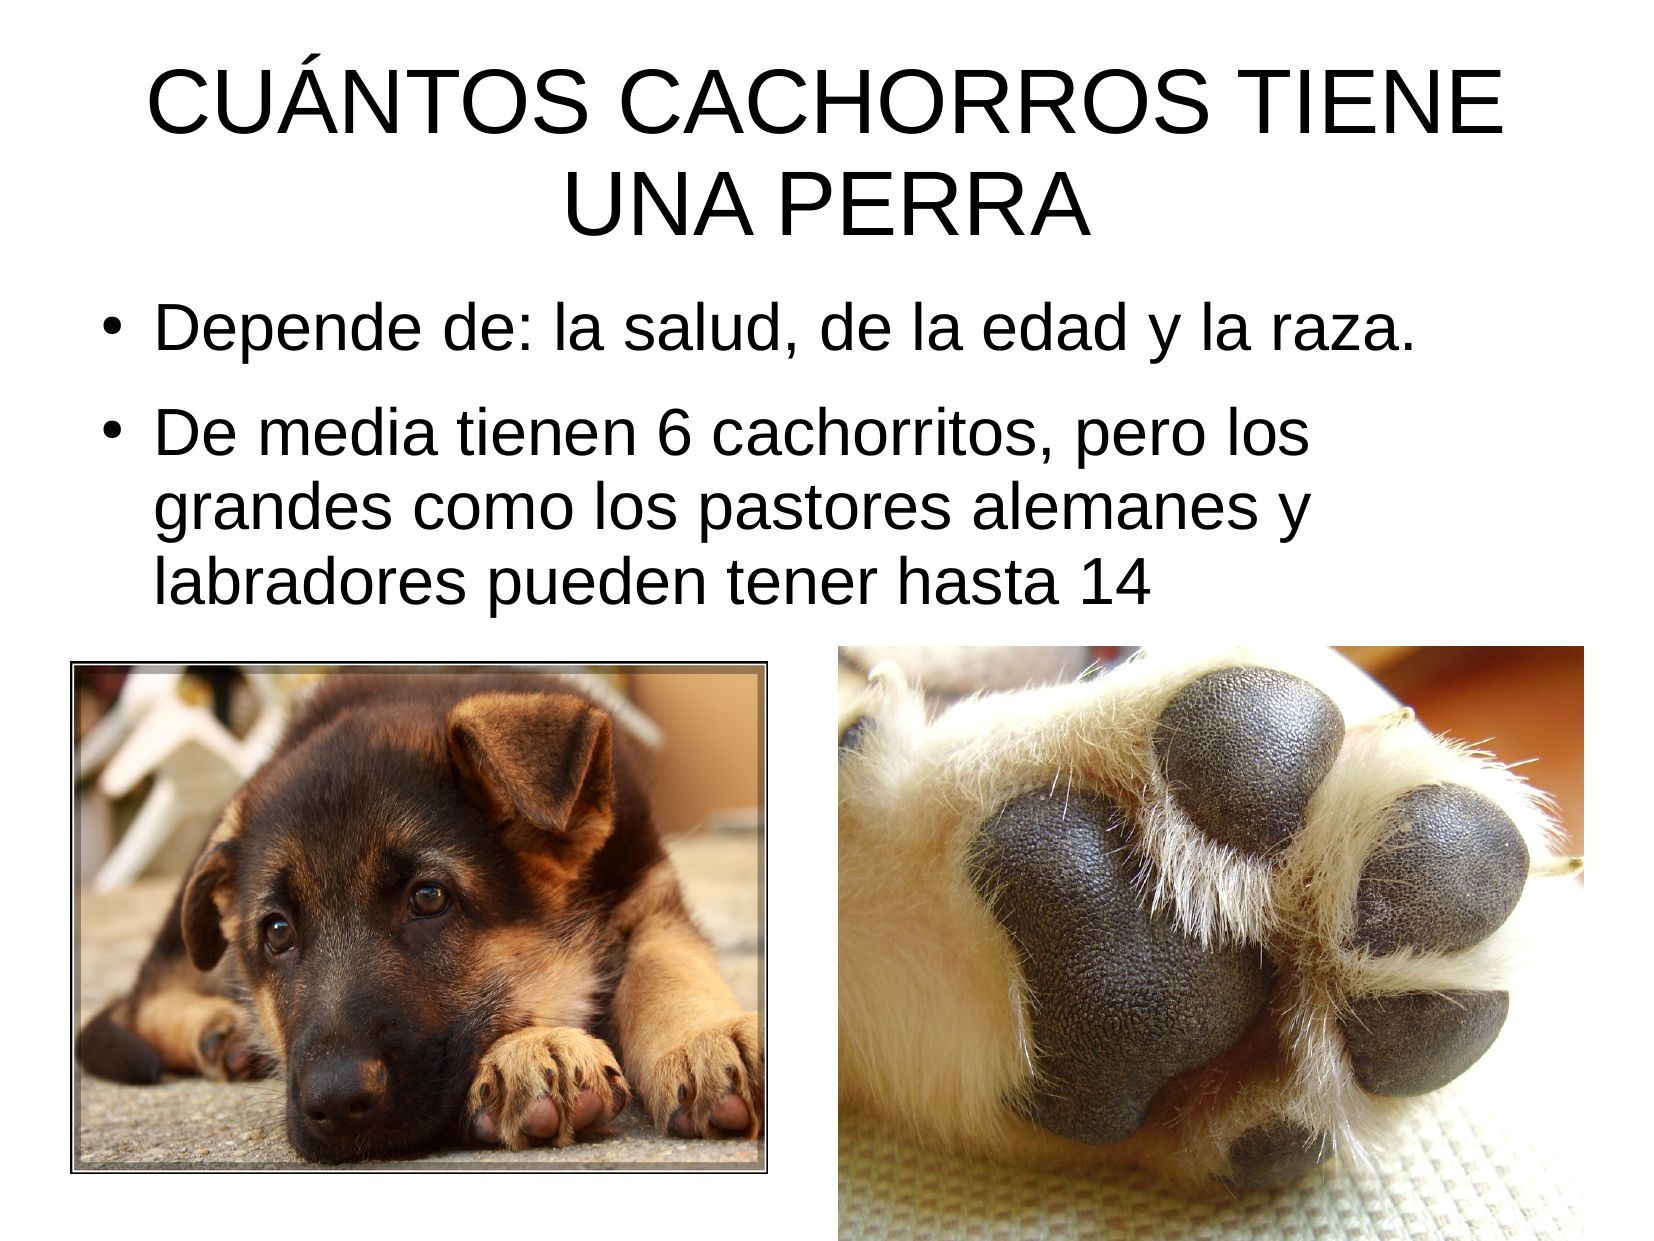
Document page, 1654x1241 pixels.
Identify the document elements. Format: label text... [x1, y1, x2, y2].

picture [838, 646, 1584, 1241]
title CUÁNTOS CACHORROS TIENE UNA PERRA [82, 49, 1571, 257]
list Depende de: la salud, de la edad y la raza. De media tienen 6 cachorritos, pero los grandes como los pastores alemanes y labradores pueden tener hasta 14 [82, 290, 1571, 1109]
picture [70, 661, 768, 1174]
